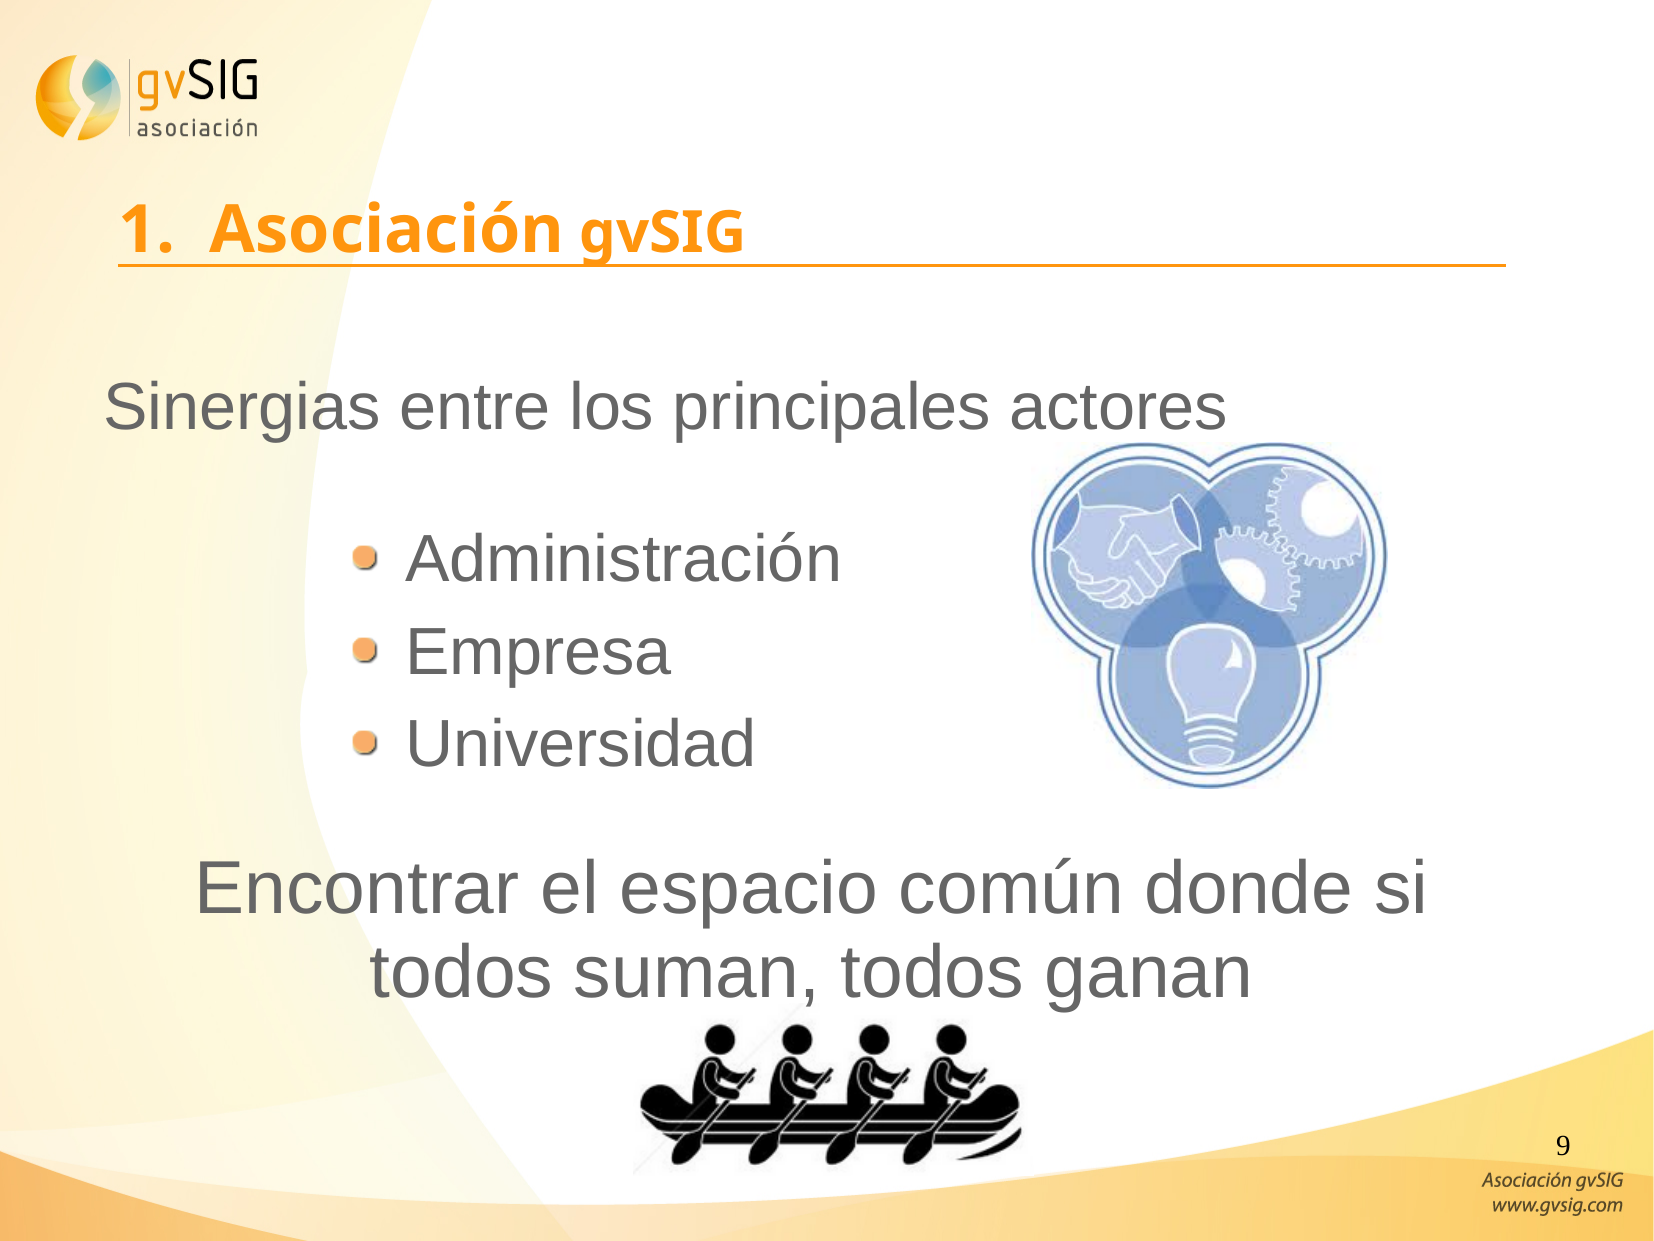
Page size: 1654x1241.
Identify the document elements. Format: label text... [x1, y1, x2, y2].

text_box Sinergias entre los principales actores Administración Empresa Universidad [88, 324, 1654, 752]
text_box Encontrar el espacio común donde si todos suman, todos ganan [118, 838, 1506, 1022]
picture [654, 752, 671, 762]
picture [417, 752, 441, 762]
picture [728, 752, 745, 762]
picture [519, 752, 524, 761]
title 1. Asociación gvSIG [118, 177, 1607, 276]
picture [0, 0, 1654, 1241]
picture [691, 752, 708, 762]
